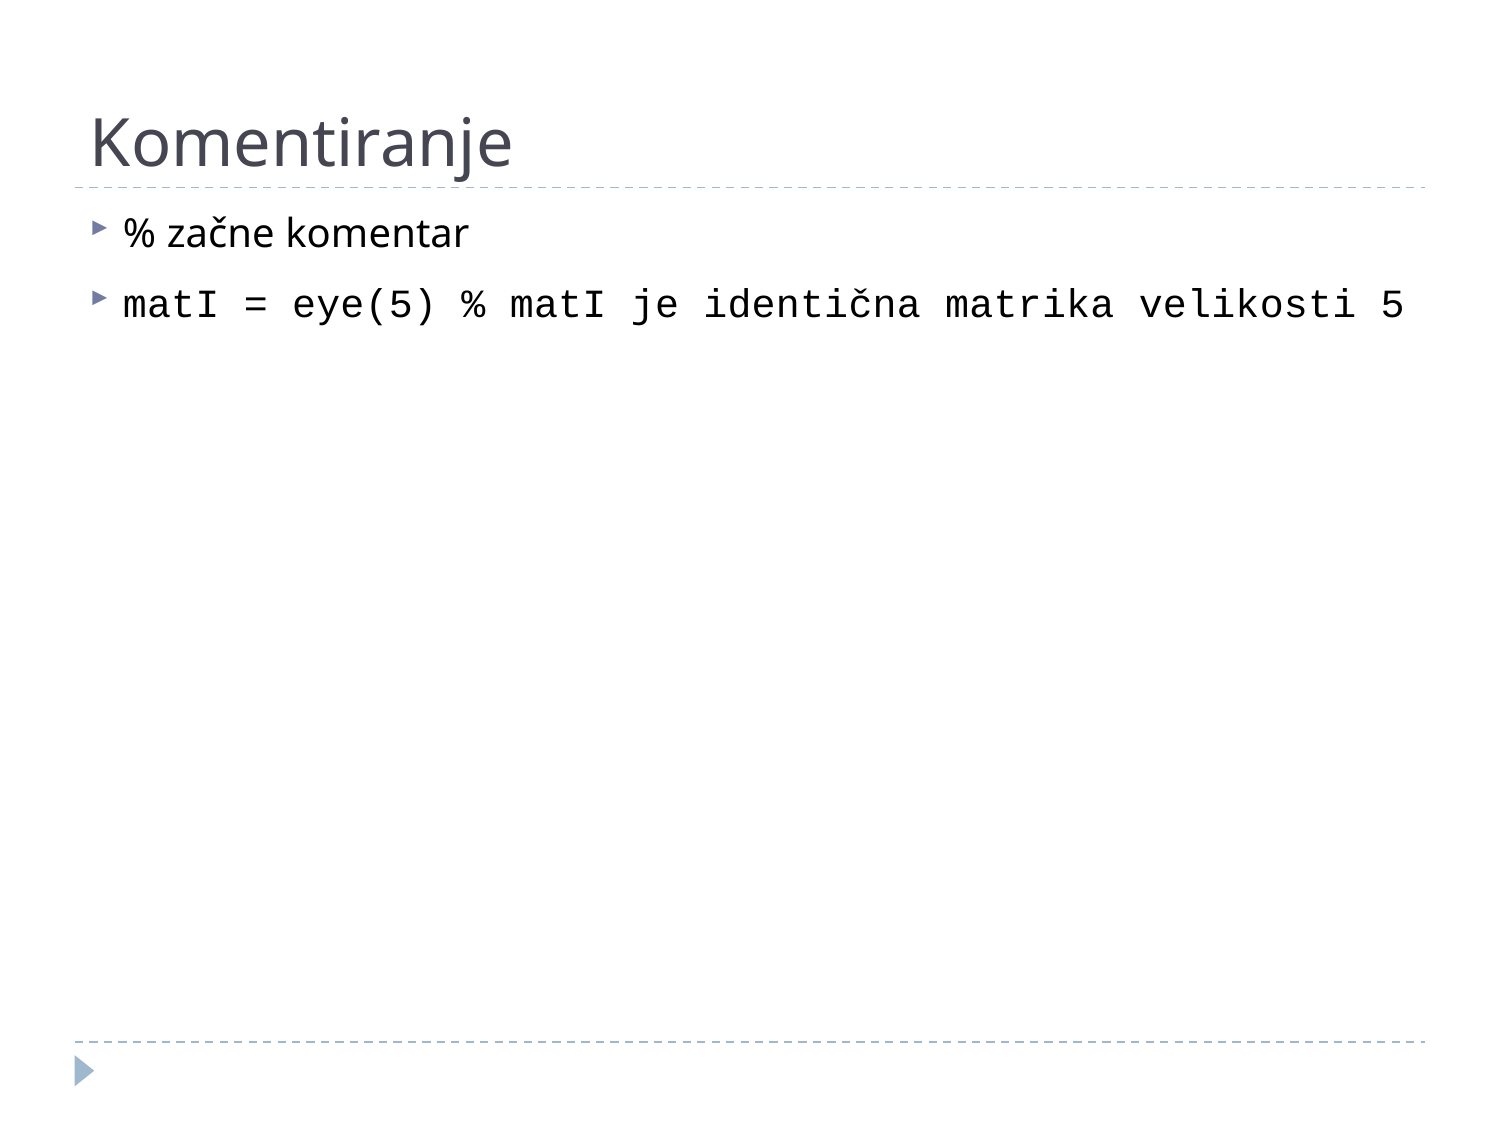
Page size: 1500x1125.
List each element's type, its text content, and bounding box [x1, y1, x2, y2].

title Komentiranje [75, 24, 1425, 188]
list % začne komentar matI = eye(5) % matI je identična matrika velikosti 5 [75, 200, 1425, 375]
